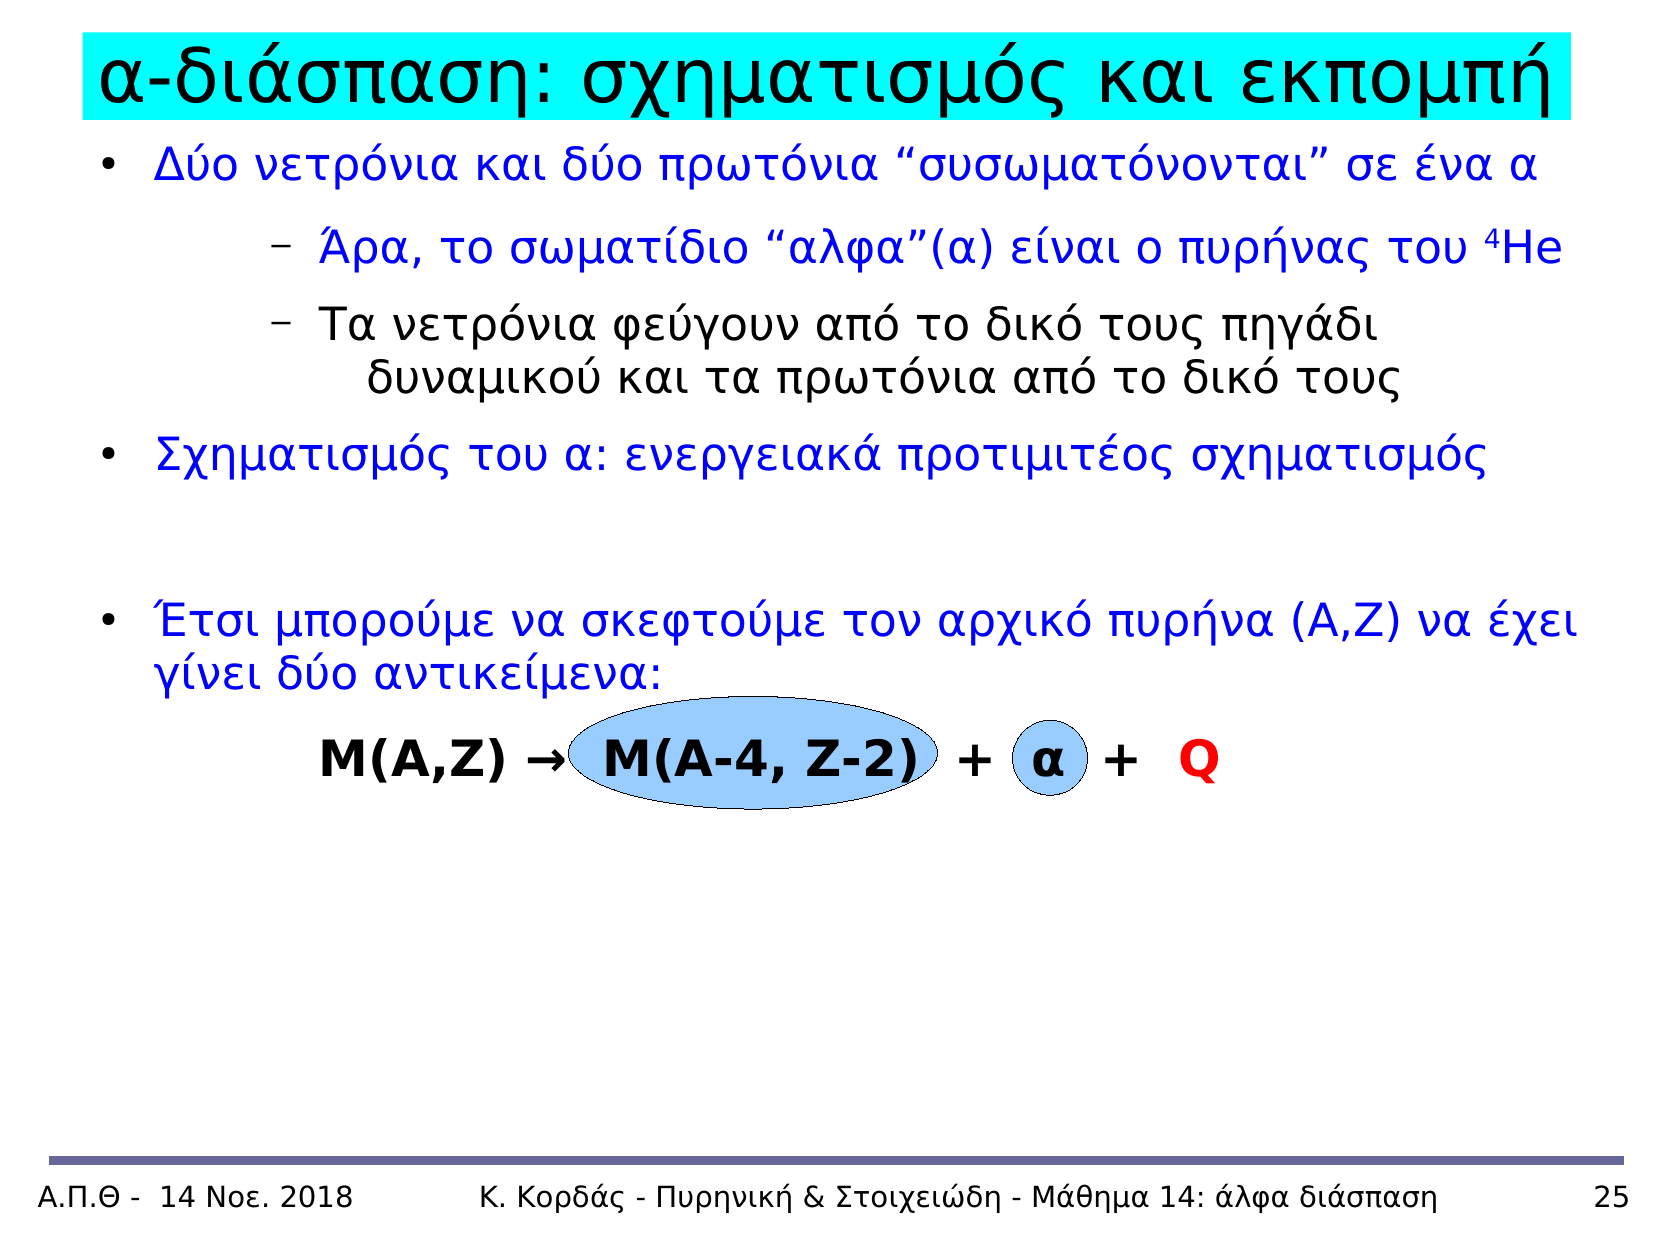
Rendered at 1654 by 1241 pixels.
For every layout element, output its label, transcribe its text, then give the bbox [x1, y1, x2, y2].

list Δύο νετρόνια και δύο πρωτόνια “συσωματόνονται” σε ένα α Άρα, το σωματίδιο “αλφα”(α) είναι ο πυρήνας του 4Ηe Τα νετρόνια φεύγουν από το δικό τους πηγάδι δυναμικού και τα πρωτόνια από το δικό τους Σχηματισμός του α: ενεργειακά προτιμιτέος σχηματισμός Έτσι μπορούμε να σκεφτούμε τον αρχικό πυρήνα (Α,Ζ) να έχει γίνει δύο αντικείμενα: Μ(Α,Ζ) → Μ(Α-4, Ζ-2) + α + Q [82, 138, 1613, 1100]
title α-διάσπαση: σχηματισμός και εκπομπή [82, 32, 1571, 120]
